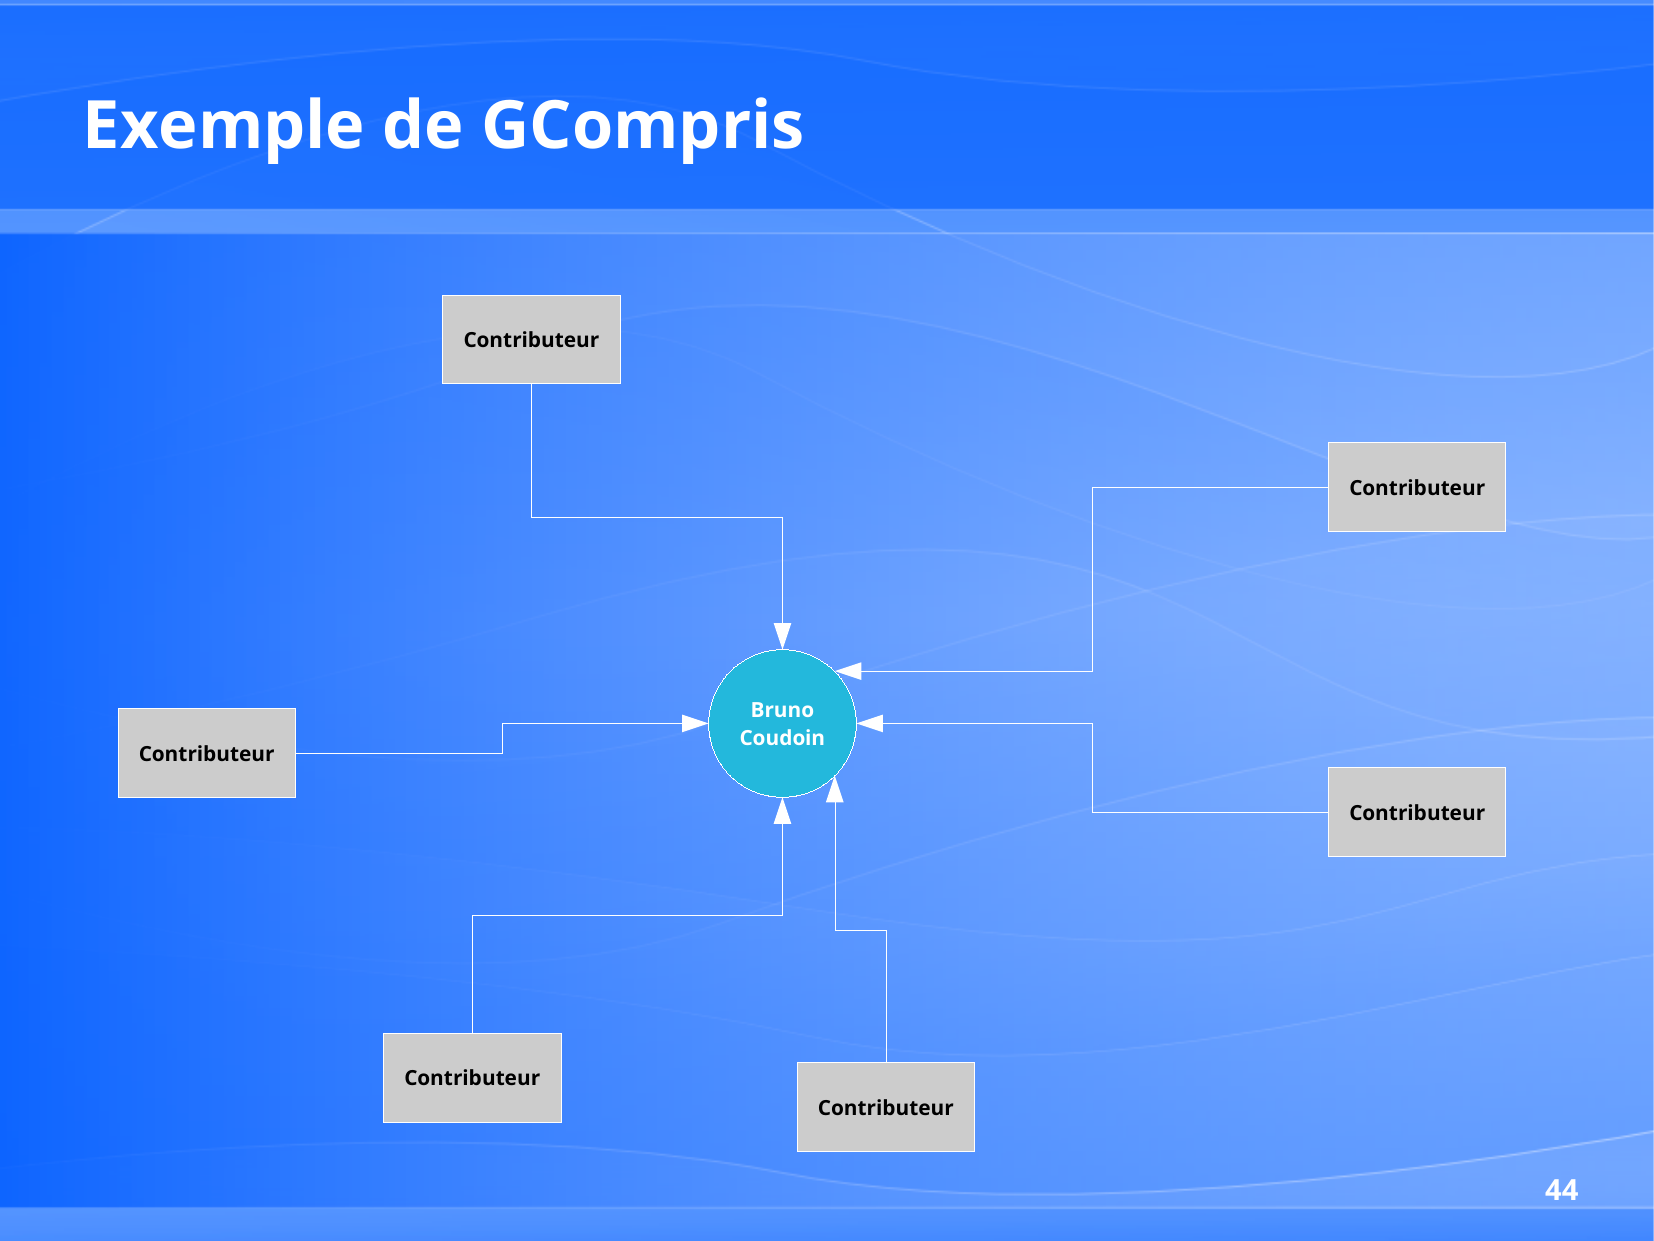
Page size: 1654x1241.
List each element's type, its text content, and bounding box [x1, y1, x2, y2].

picture [0, 0, 1654, 1241]
text_box Contributeur [118, 708, 296, 798]
text_box Contributeur [797, 1062, 975, 1152]
text_box Contributeur [1328, 442, 1506, 532]
text_box Contributeur [1328, 767, 1506, 857]
text_box Bruno Coudoin [708, 649, 857, 798]
text_box Contributeur [383, 1033, 562, 1123]
text_box Contributeur [442, 295, 621, 384]
title Exemple de GCompris [23, 15, 1625, 229]
